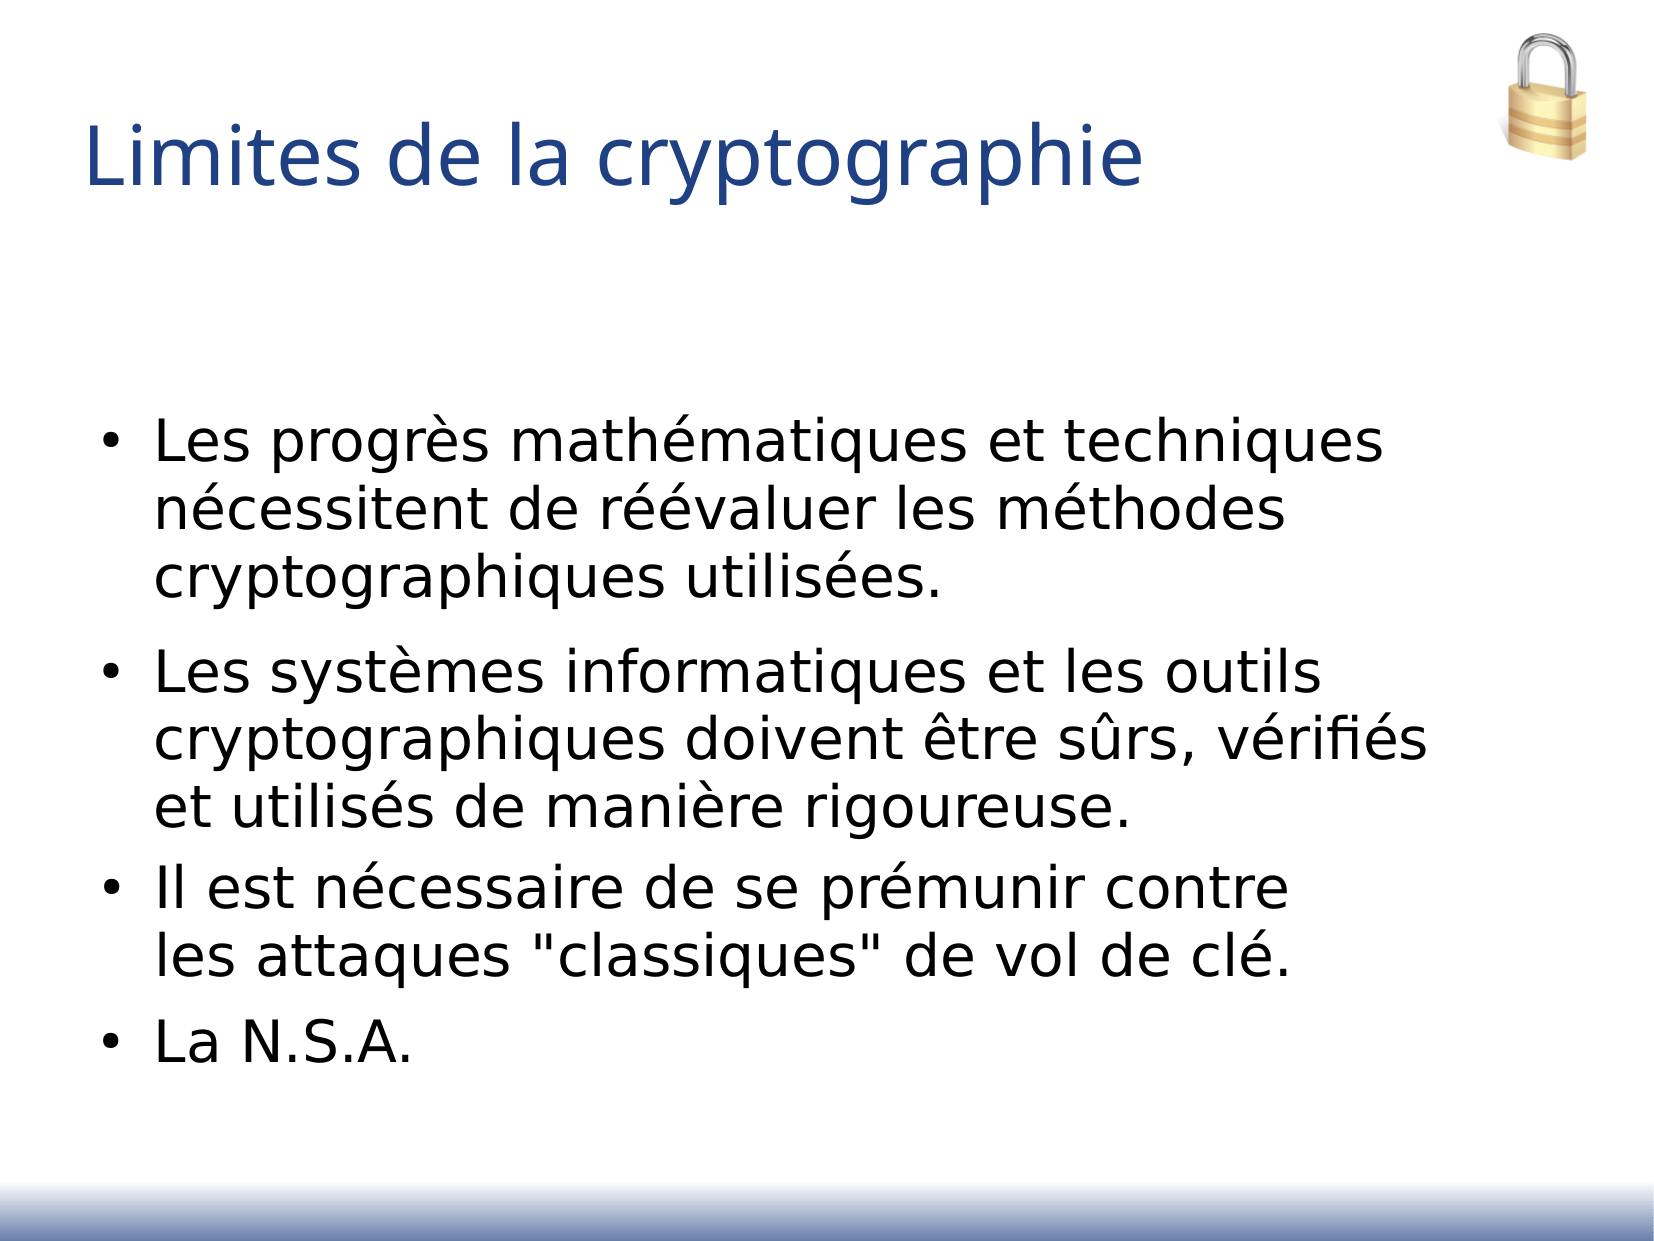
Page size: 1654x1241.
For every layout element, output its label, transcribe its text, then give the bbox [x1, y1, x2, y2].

list La N.S.A. [82, 987, 1571, 1097]
title Limites de la cryptographie [82, 49, 1571, 257]
picture [1476, 29, 1613, 166]
list Les progrès mathématiques et techniques nécessitent de réévaluer les méthodes cryptographiques utilisées. [82, 363, 1572, 624]
list Les systèmes informatiques et les outils cryptographiques doivent être sûrs, vérifiés et utilisés de manière rigoureuse. [82, 624, 1572, 855]
list Il est nécessaire de se prémunir contre les attaques "classiques" de vol de clé. [83, 854, 1572, 992]
